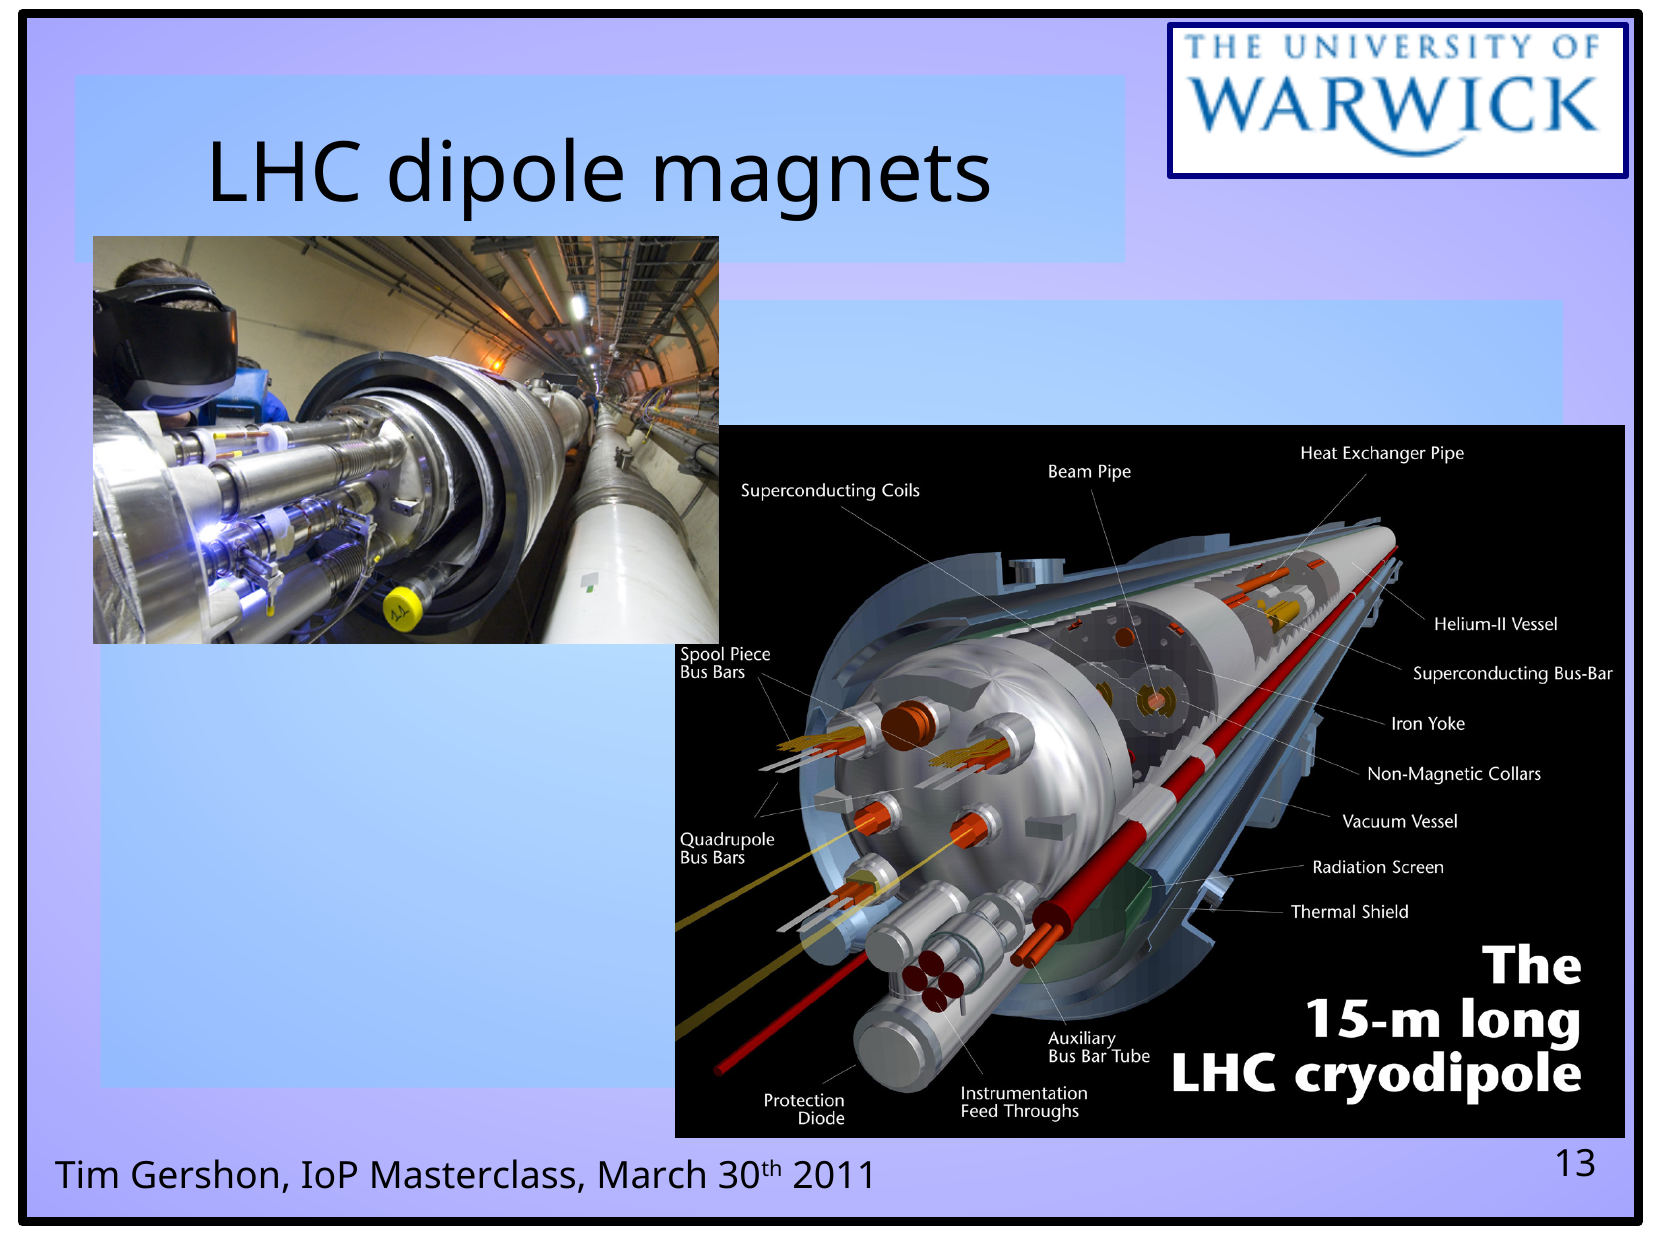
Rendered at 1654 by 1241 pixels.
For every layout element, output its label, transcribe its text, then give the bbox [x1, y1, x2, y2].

text_box [22, 13, 1639, 1222]
text_box LHC dipole magnets [75, 75, 1126, 263]
text_box <number> [1537, 1138, 1613, 1201]
picture [1172, 27, 1623, 174]
picture [93, 236, 1625, 1138]
text_box Tim Gershon, IoP Masterclass, March 30th 2011 [72, 1136, 861, 1212]
